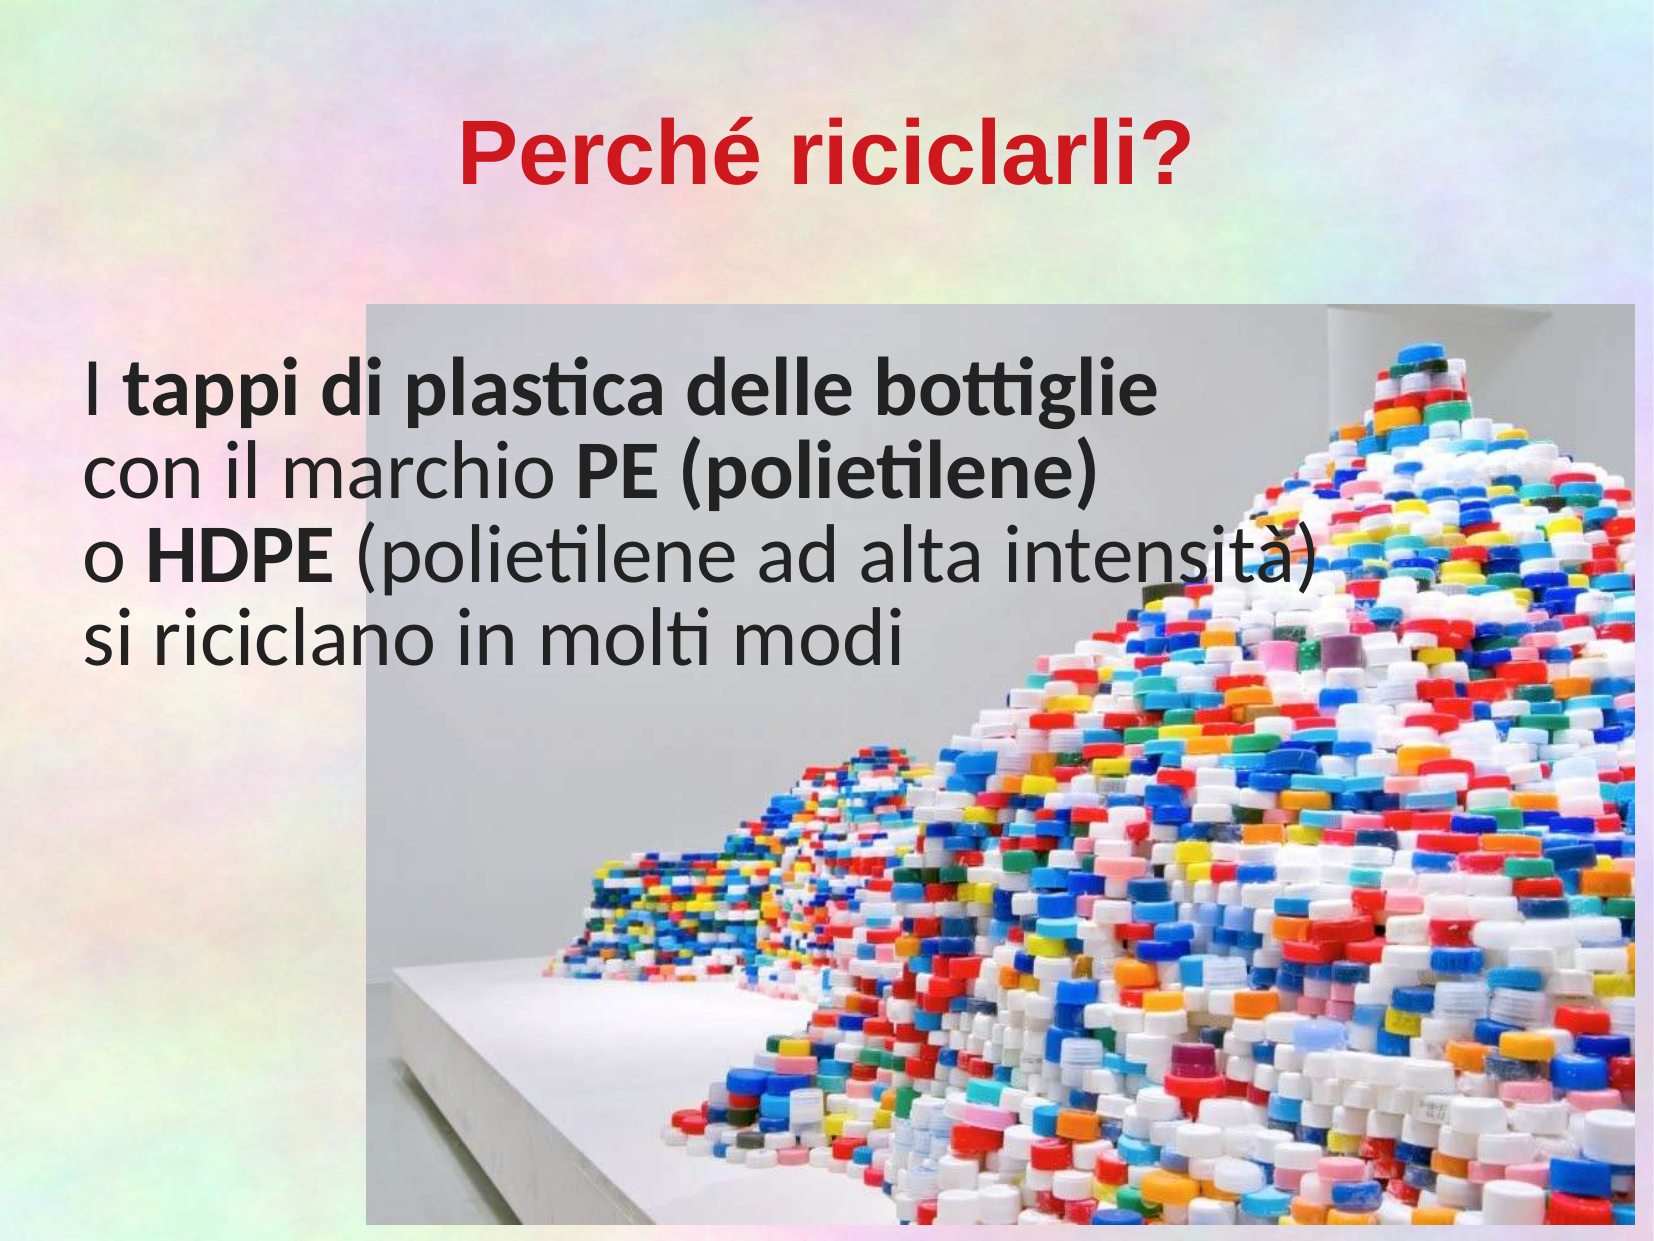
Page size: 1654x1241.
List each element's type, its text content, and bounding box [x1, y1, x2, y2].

picture [0, 0, 1654, 1241]
subtitle I tappi di plastica delle bottiglie con il marchio PE (polietilene) o HDPE (polietilene ad alta intensità) si riciclano in molti modi [82, 165, 1571, 875]
title Perché riciclarli? [82, 49, 1571, 165]
